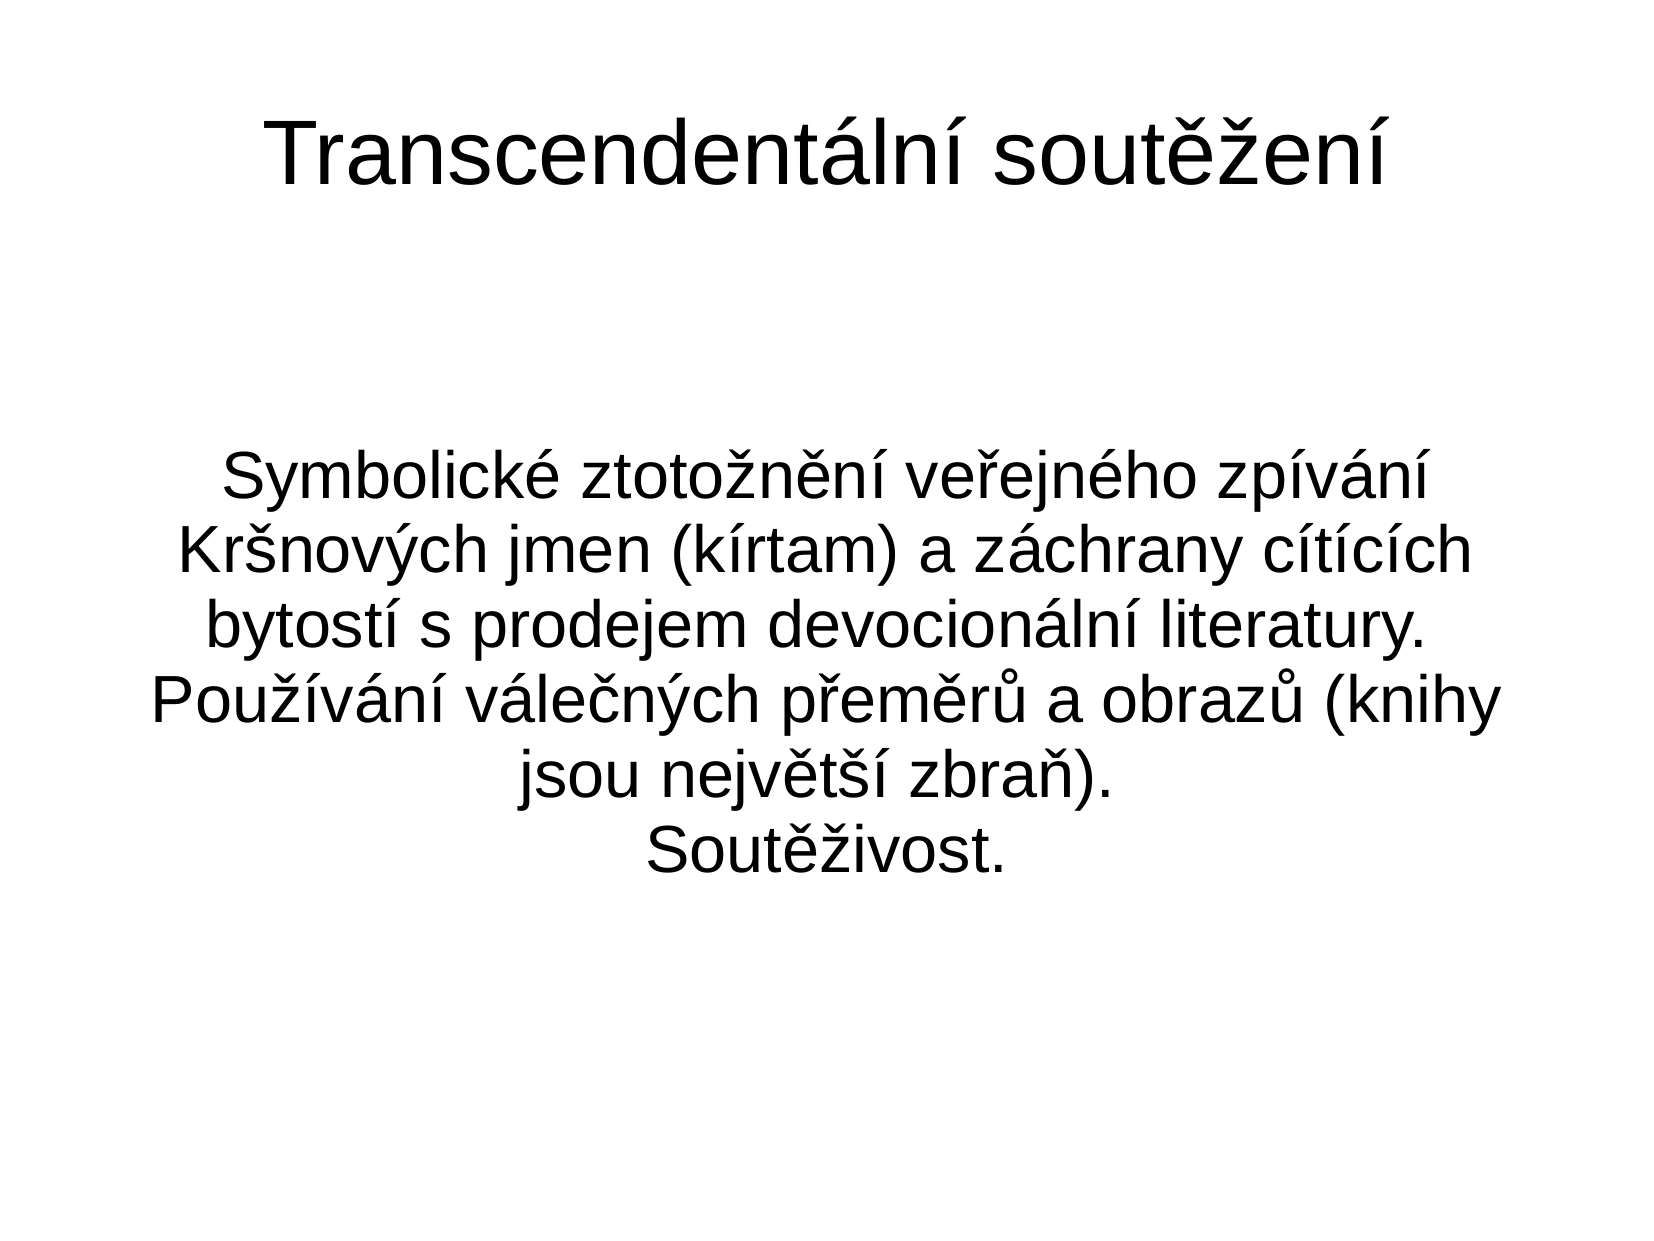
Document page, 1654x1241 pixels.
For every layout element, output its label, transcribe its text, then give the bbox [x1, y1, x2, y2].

title Transcendentální soutěžení [82, 49, 1571, 257]
subtitle Symbolické ztotožnění veřejného zpívání Kršnových jmen (kírtam) a záchrany cítících bytostí s prodejem devocionální literatury. Používání válečných přeměrů a obrazů (knihy jsou největší zbraň). Soutěživost. [82, 290, 1571, 1109]
